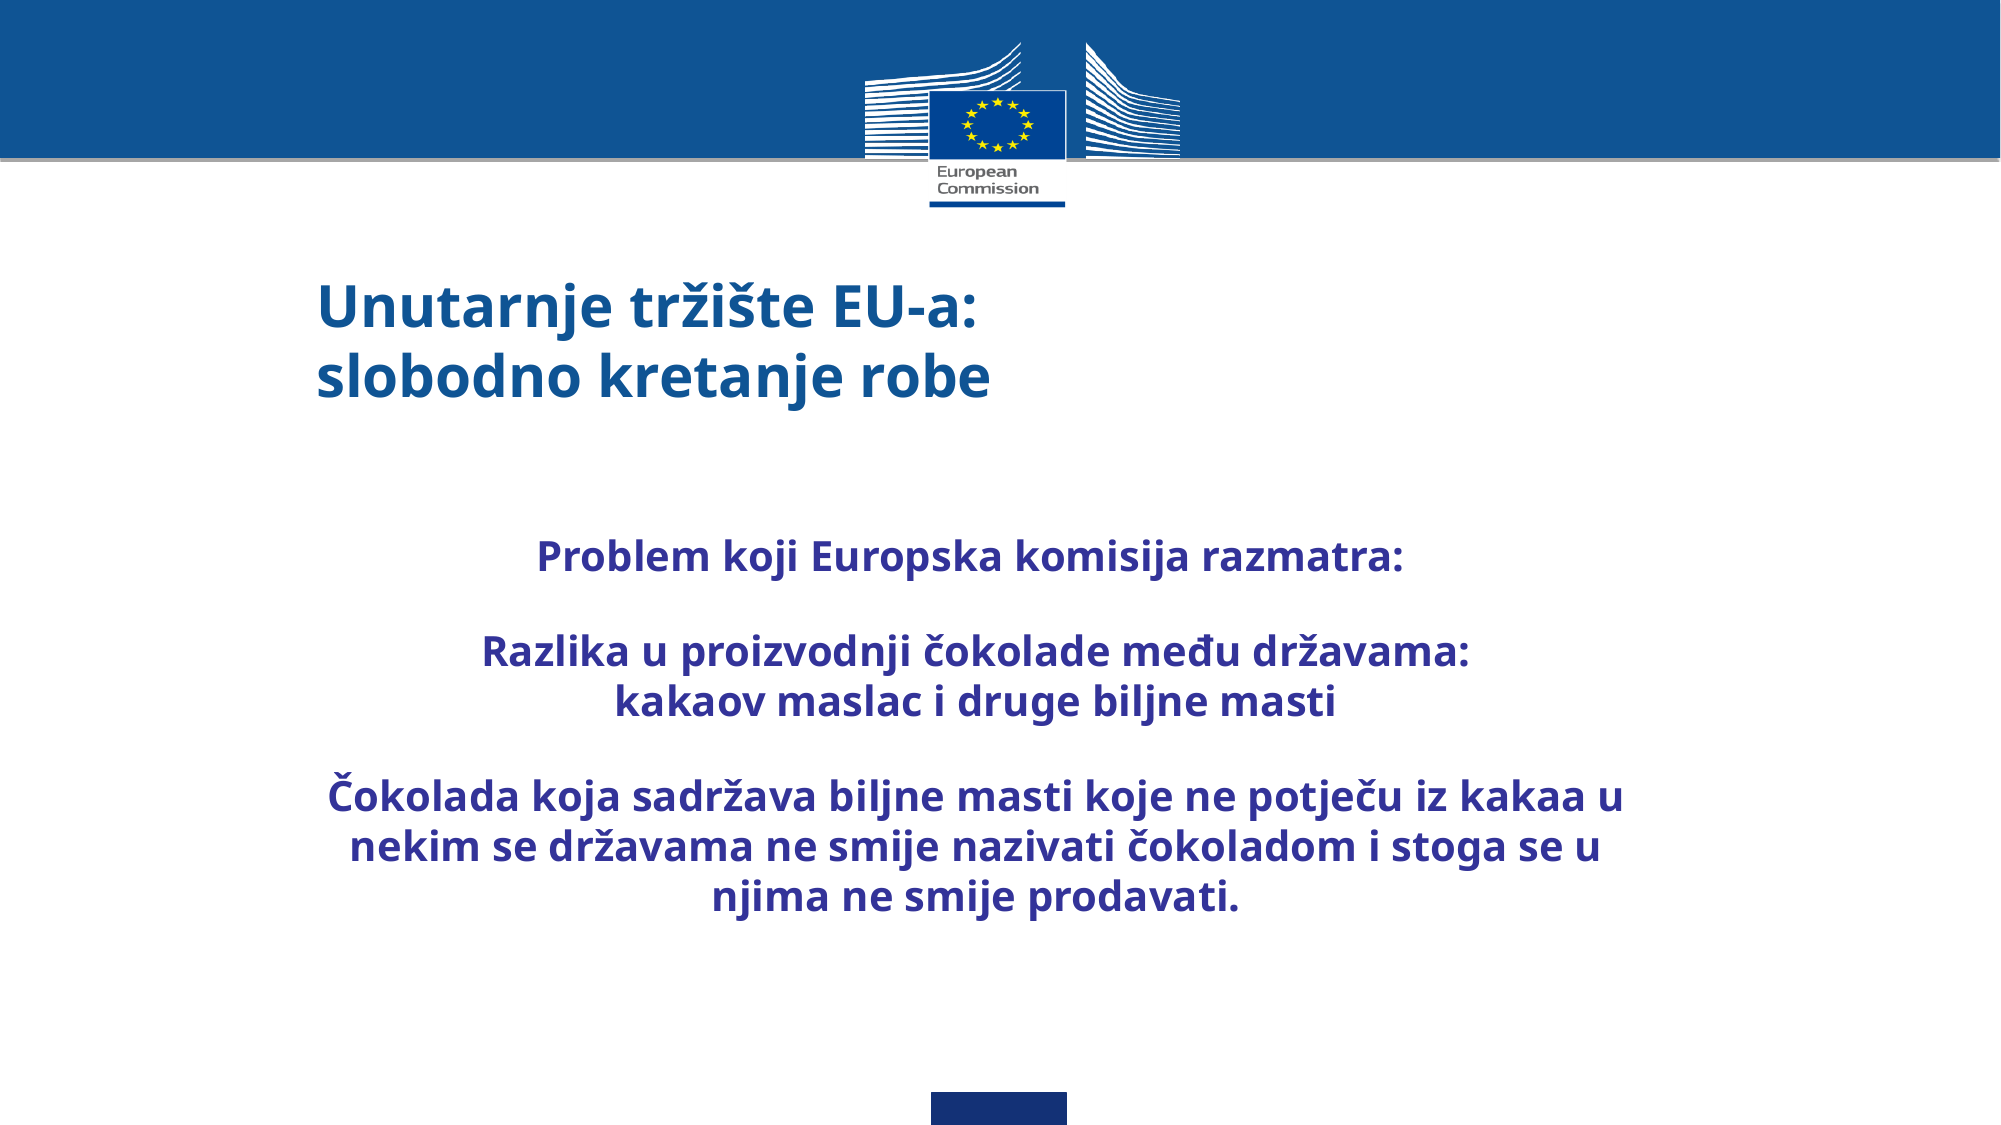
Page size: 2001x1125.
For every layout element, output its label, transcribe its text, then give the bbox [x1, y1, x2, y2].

text_box Unutarnje tržište EU-a: slobodno kretanje robe [301, 245, 1520, 433]
text_box Problem koji Europska komisija razmatra: Razlika u proizvodnji čokolade među državama: kakaov maslac i druge biljne masti Čokolada koja sadržava biljne masti koje ne potječu iz kakaa u nekim se državama ne smije nazivati čokoladom i stoga se u njima ne smije prodavati. [249, 432, 1644, 1000]
